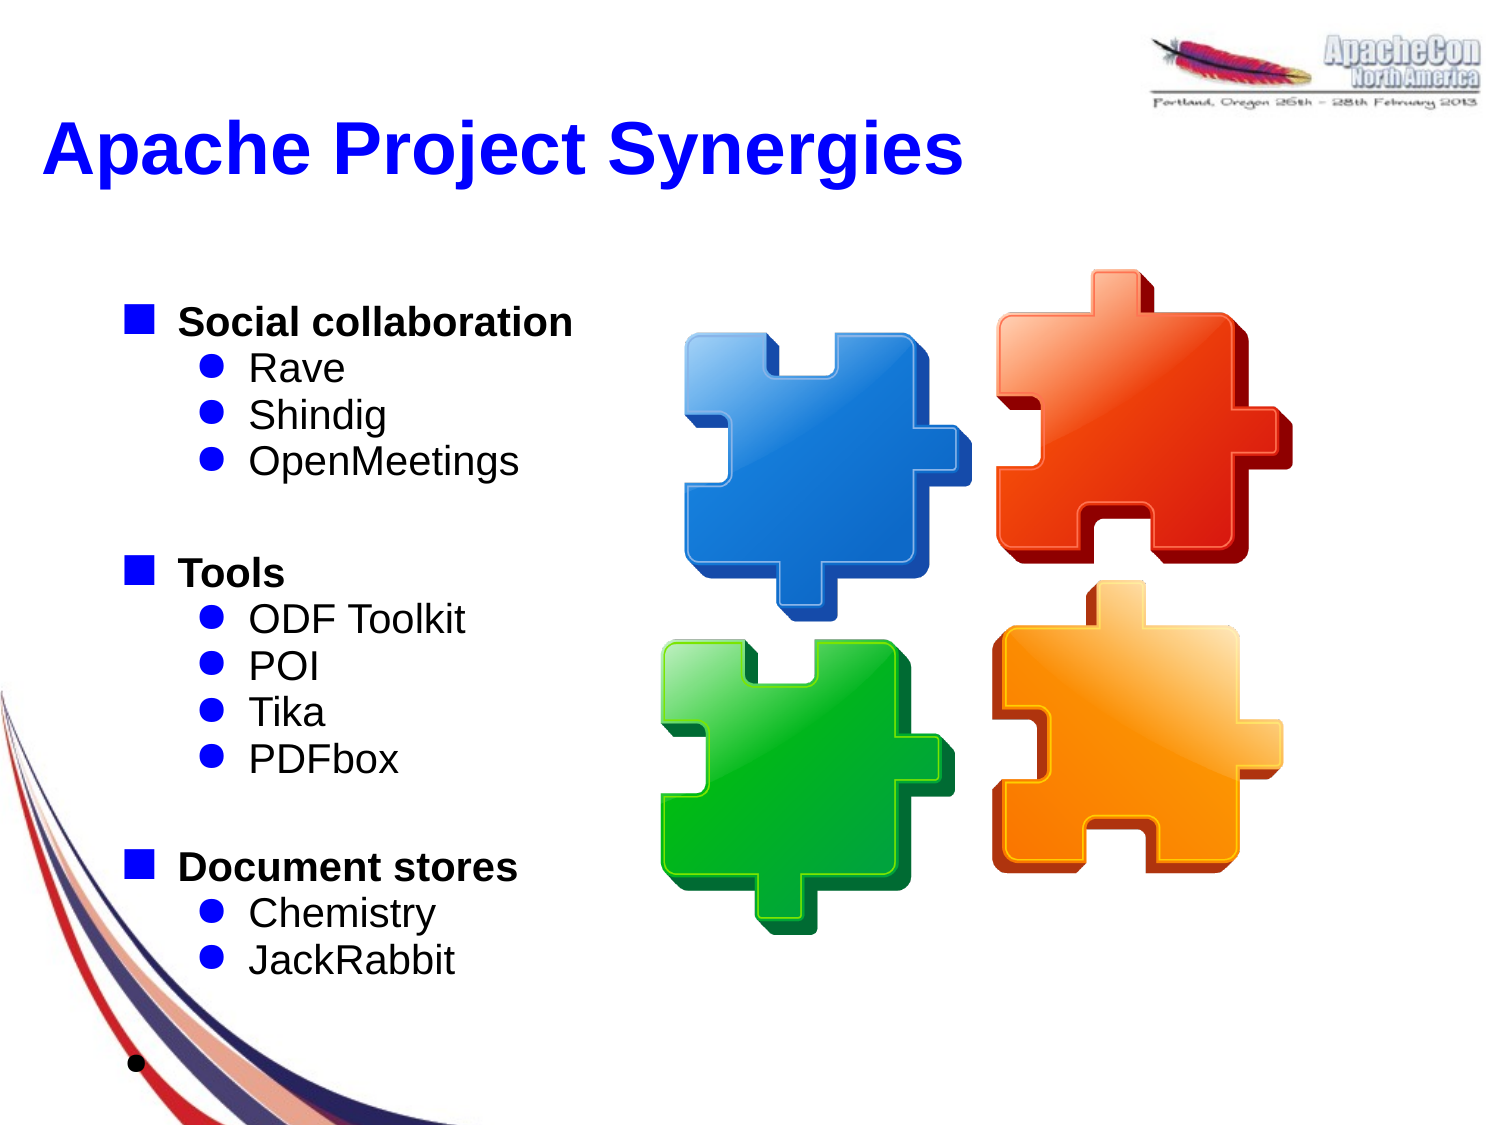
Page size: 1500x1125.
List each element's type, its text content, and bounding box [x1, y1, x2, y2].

title Apache Project Synergies [40, 76, 1500, 222]
list Social collaboration Rave Shindig OpenMeetings Tools ODF Toolkit POI Tika PDFbox Document stores Chemistry JackRabbit [106, 223, 1431, 1125]
picture [0, 0, 1500, 1125]
picture [632, 250, 1310, 953]
